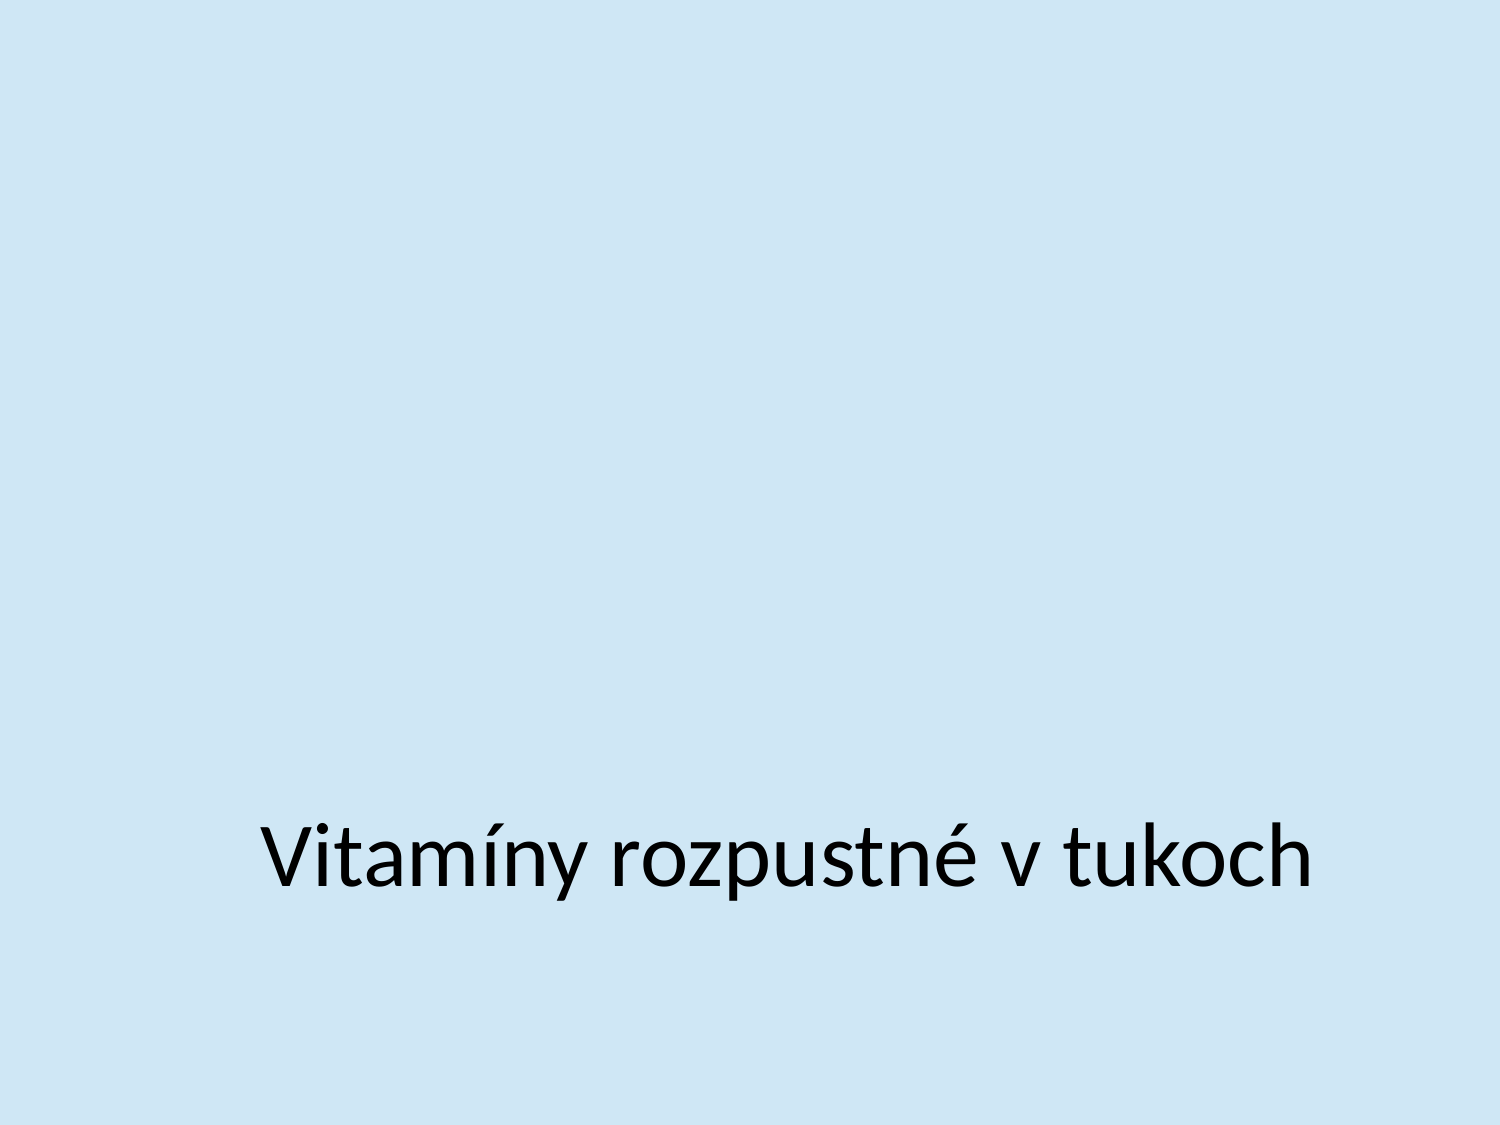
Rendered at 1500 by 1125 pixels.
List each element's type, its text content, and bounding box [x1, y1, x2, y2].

title Vitamíny rozpustné v tukoch [112, 786, 1465, 1088]
